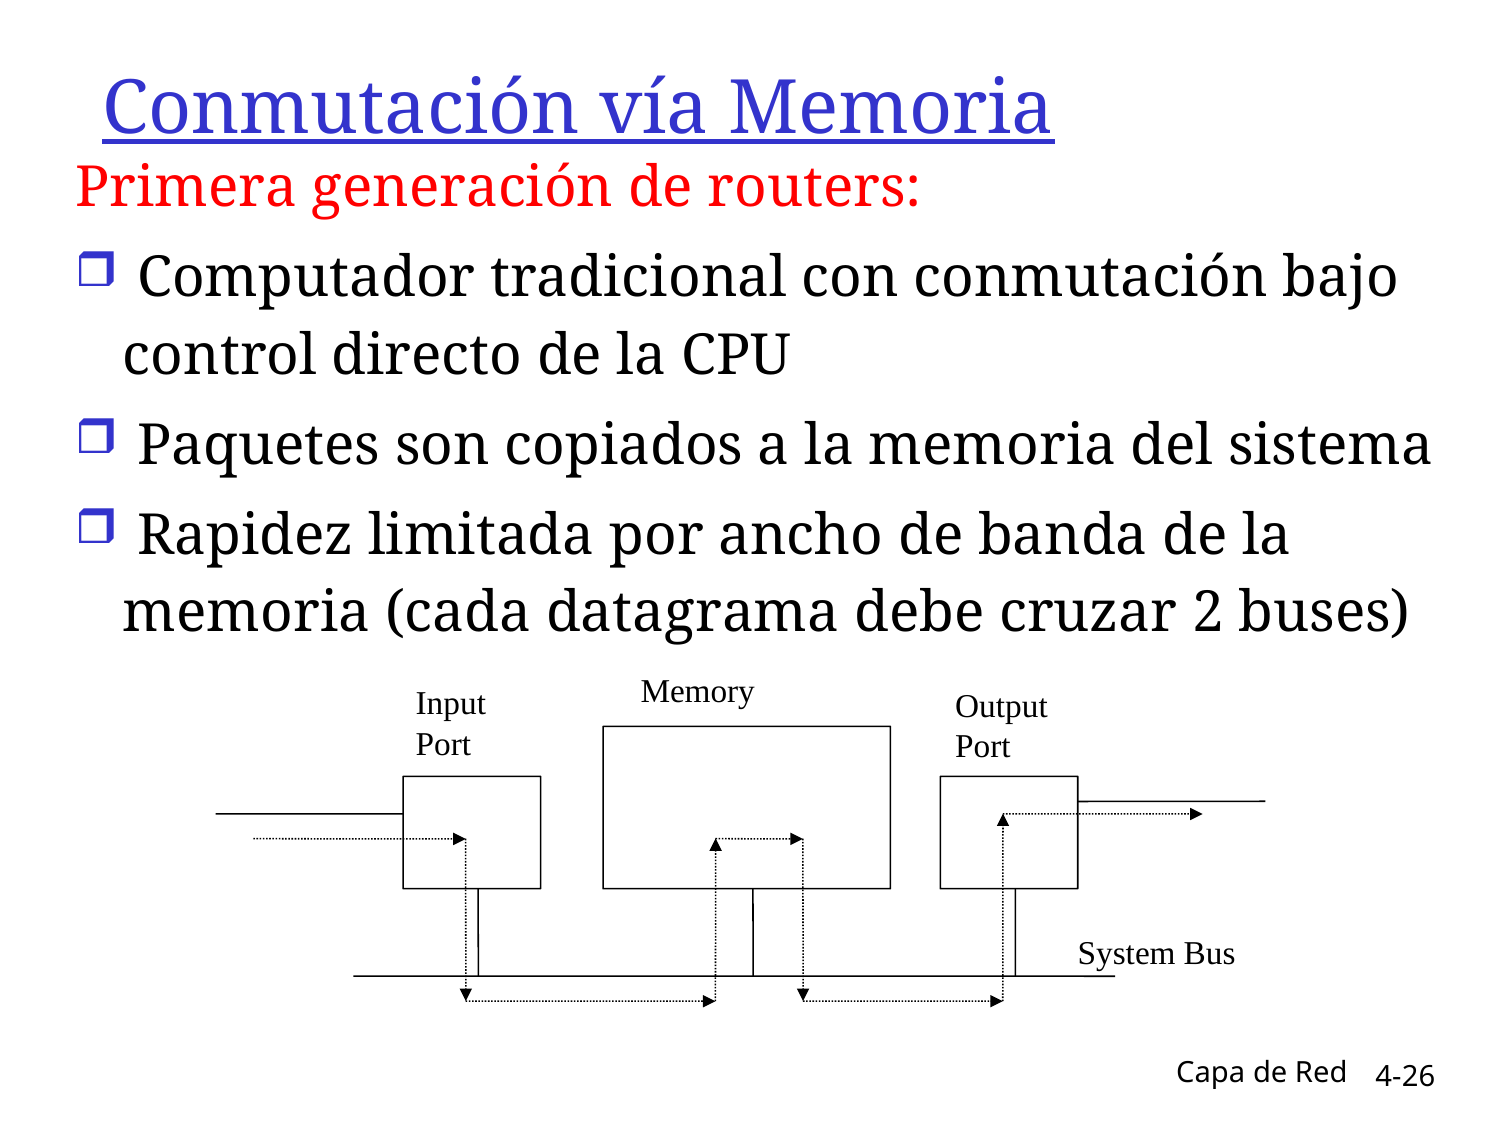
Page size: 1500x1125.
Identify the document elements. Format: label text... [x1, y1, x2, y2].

text_box System Bus [1062, 923, 1252, 980]
text_box Input Port [400, 674, 502, 770]
text_box Memory [625, 661, 771, 718]
title Conmutación vía Memoria [87, 15, 1426, 146]
list Primera generación de routers: Computador tradicional con conmutación bajo control directo de la CPU Paquetes son copiados a la memoria del sistema Rapidez limitada por ancho de banda de la memoria (cada datagrama debe cruzar 2 buses) [75, 146, 1463, 659]
text_box Output Port [940, 676, 1063, 772]
